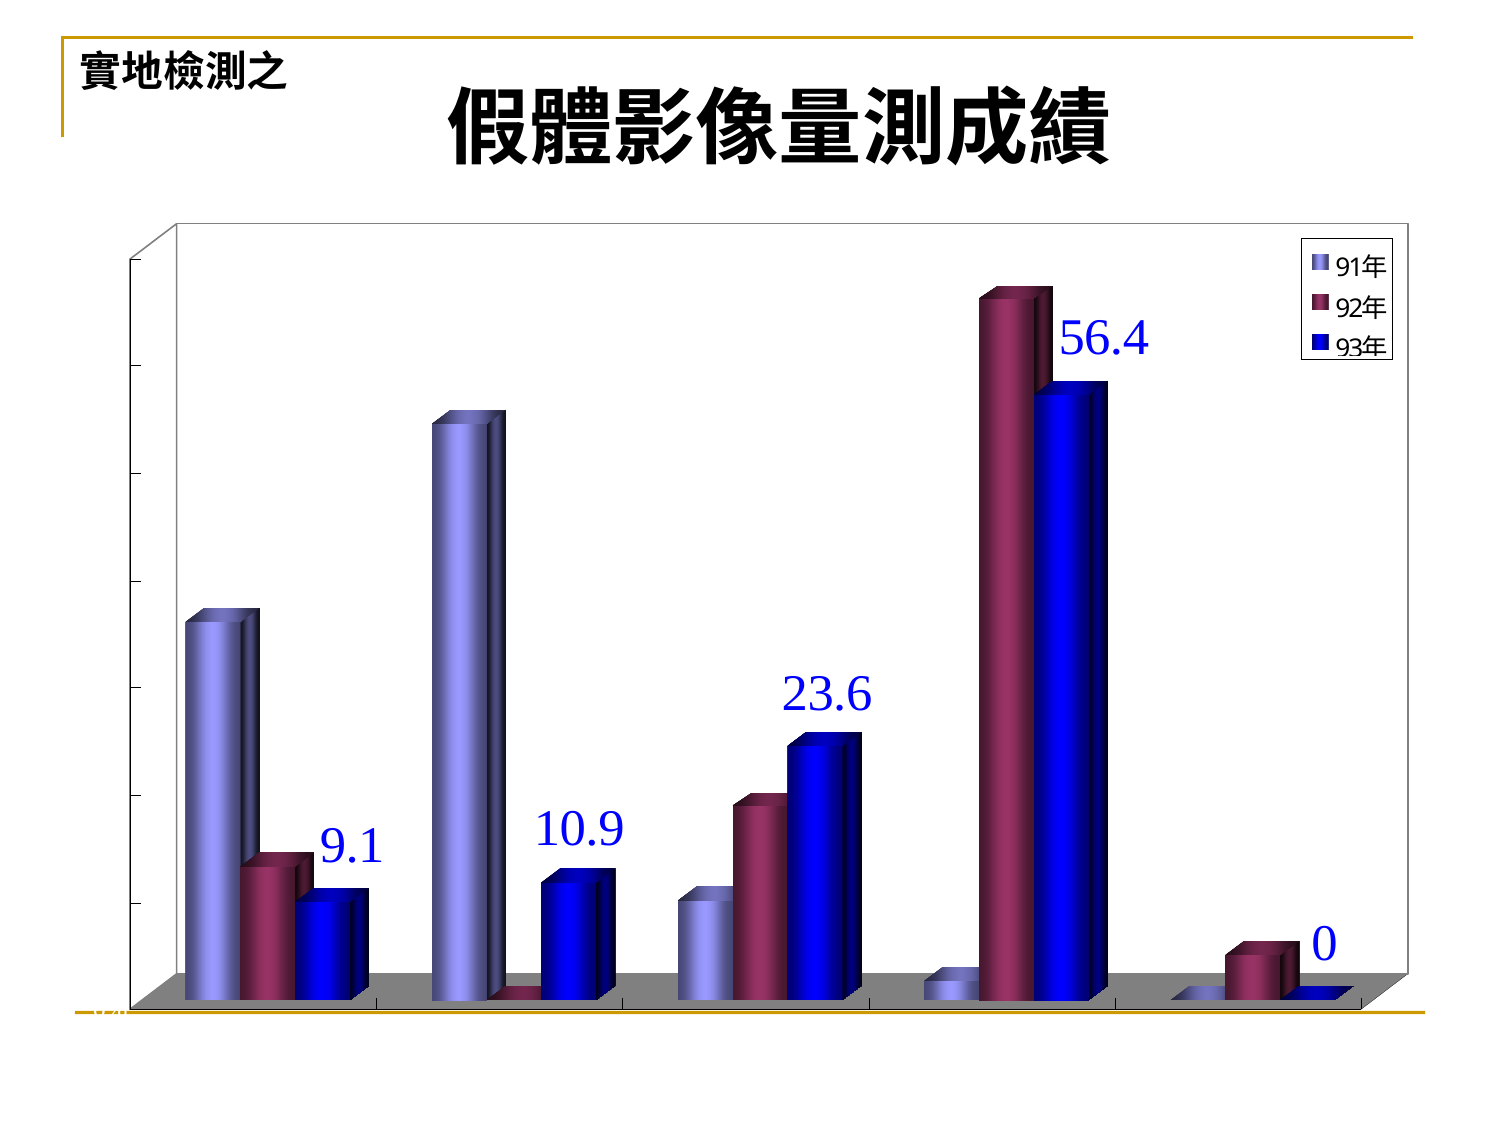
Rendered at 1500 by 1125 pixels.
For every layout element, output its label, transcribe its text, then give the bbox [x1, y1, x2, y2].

title 假體影像量測成績 [430, 66, 1128, 182]
text_box 實地檢測之 [64, 37, 304, 103]
chart [23, 196, 1471, 1093]
